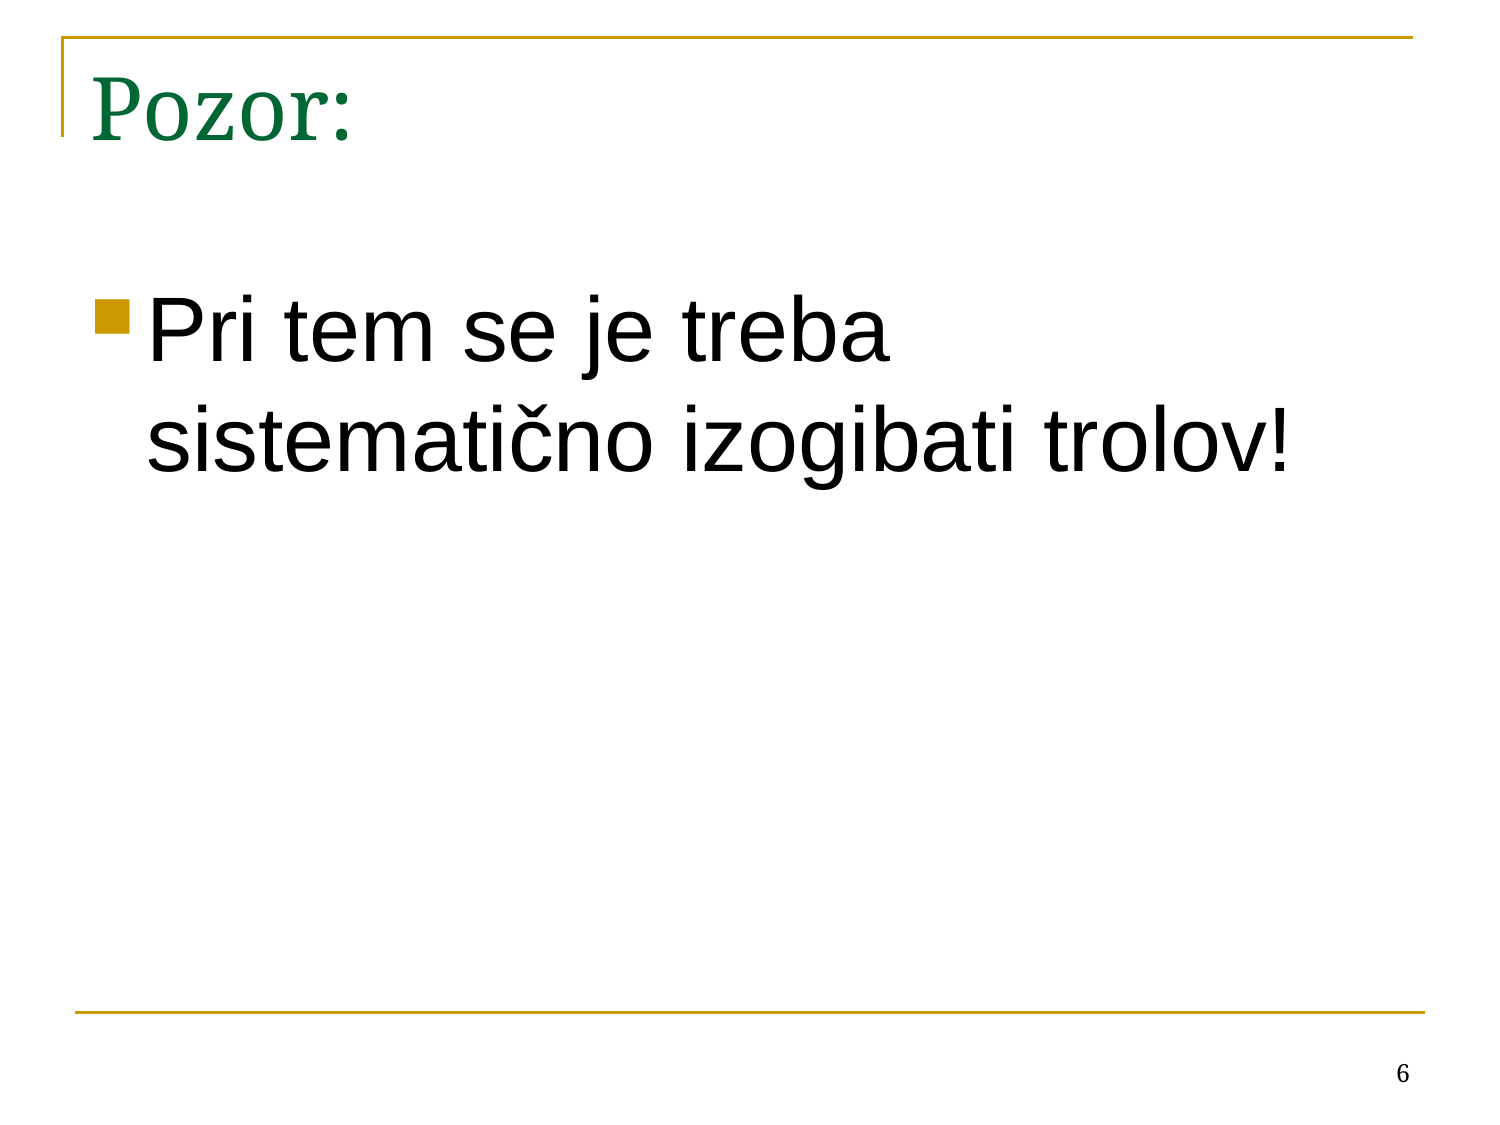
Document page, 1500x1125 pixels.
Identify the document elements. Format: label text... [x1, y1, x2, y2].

list Pri tem se je treba sistematično izogibati trolov! [75, 262, 1426, 1006]
title Pozor: [75, 45, 1426, 233]
text_box <number> [1074, 1024, 1426, 1100]
